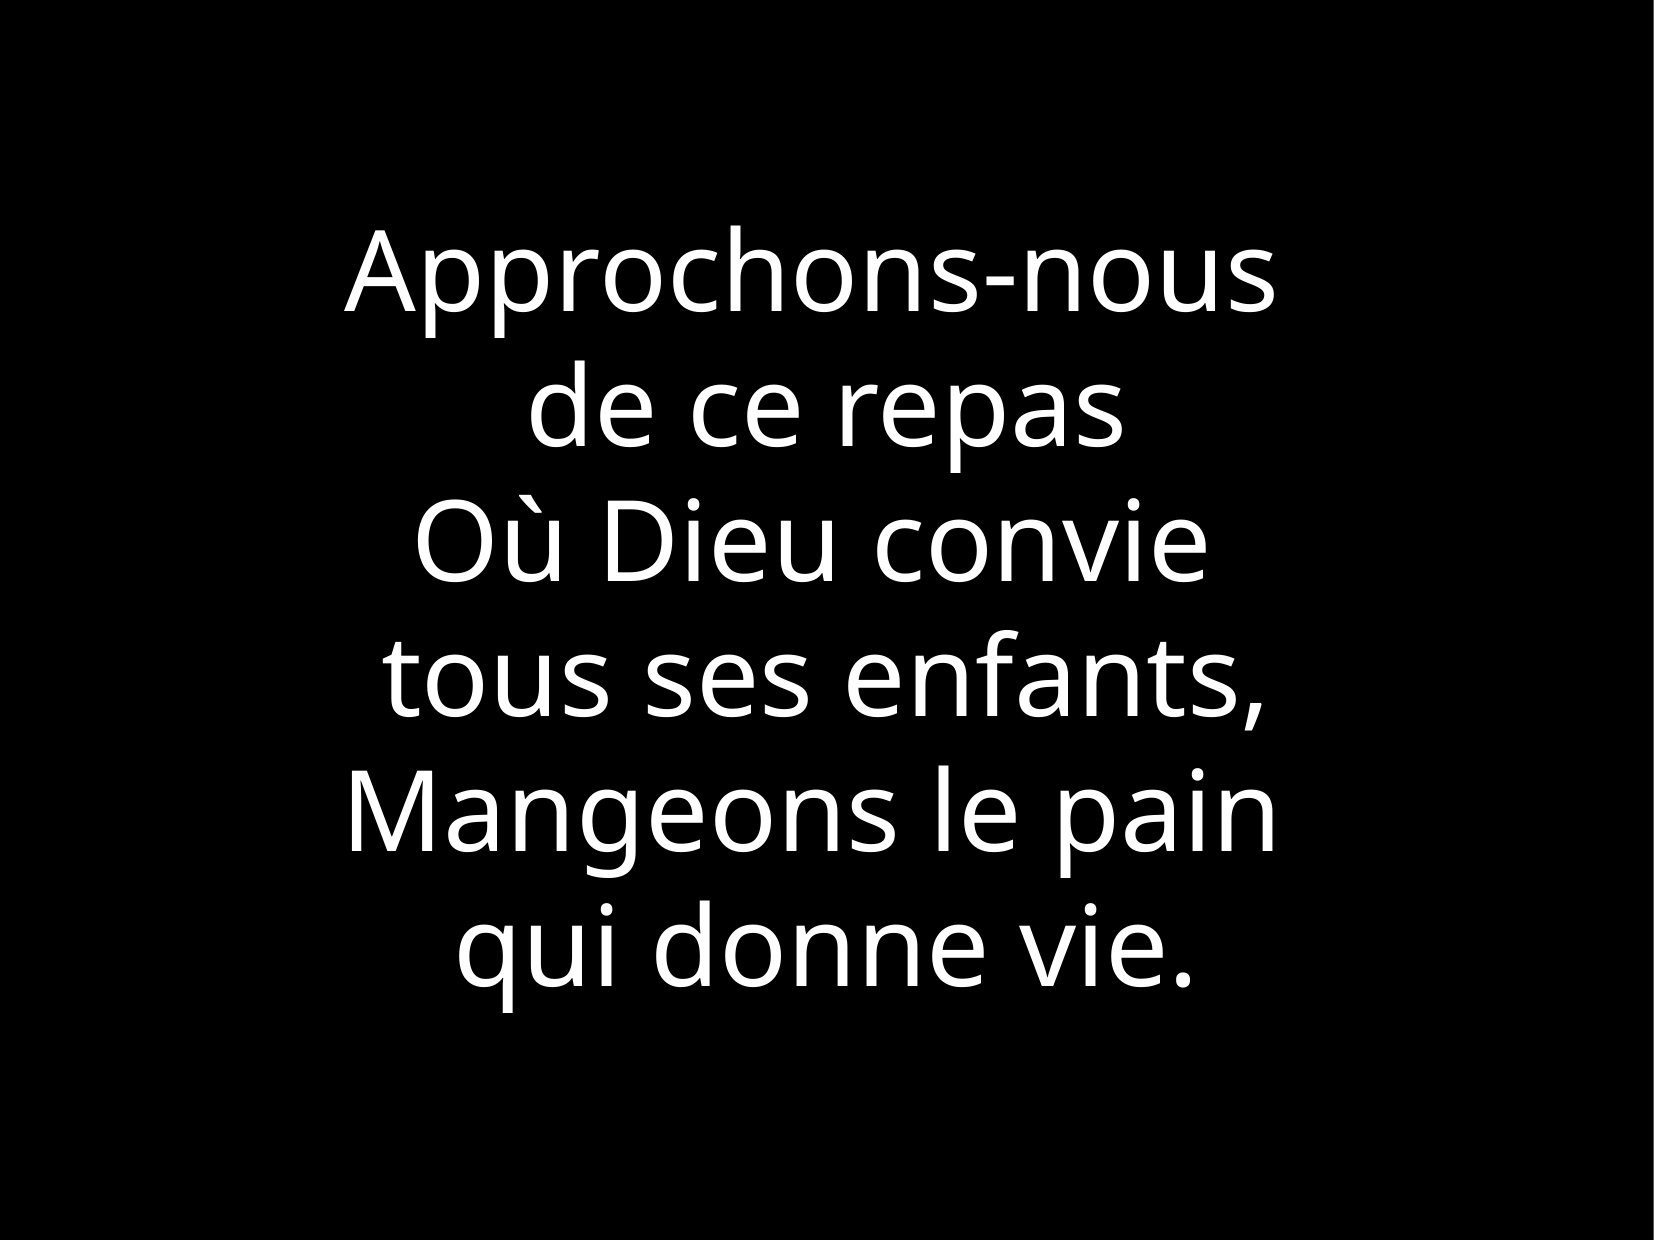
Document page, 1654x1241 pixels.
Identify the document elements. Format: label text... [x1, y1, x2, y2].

title Approchons-nous de ce repas Où Dieu convie tous ses enfants, Mangeons le pain qui donne vie. [82, 49, 1571, 257]
